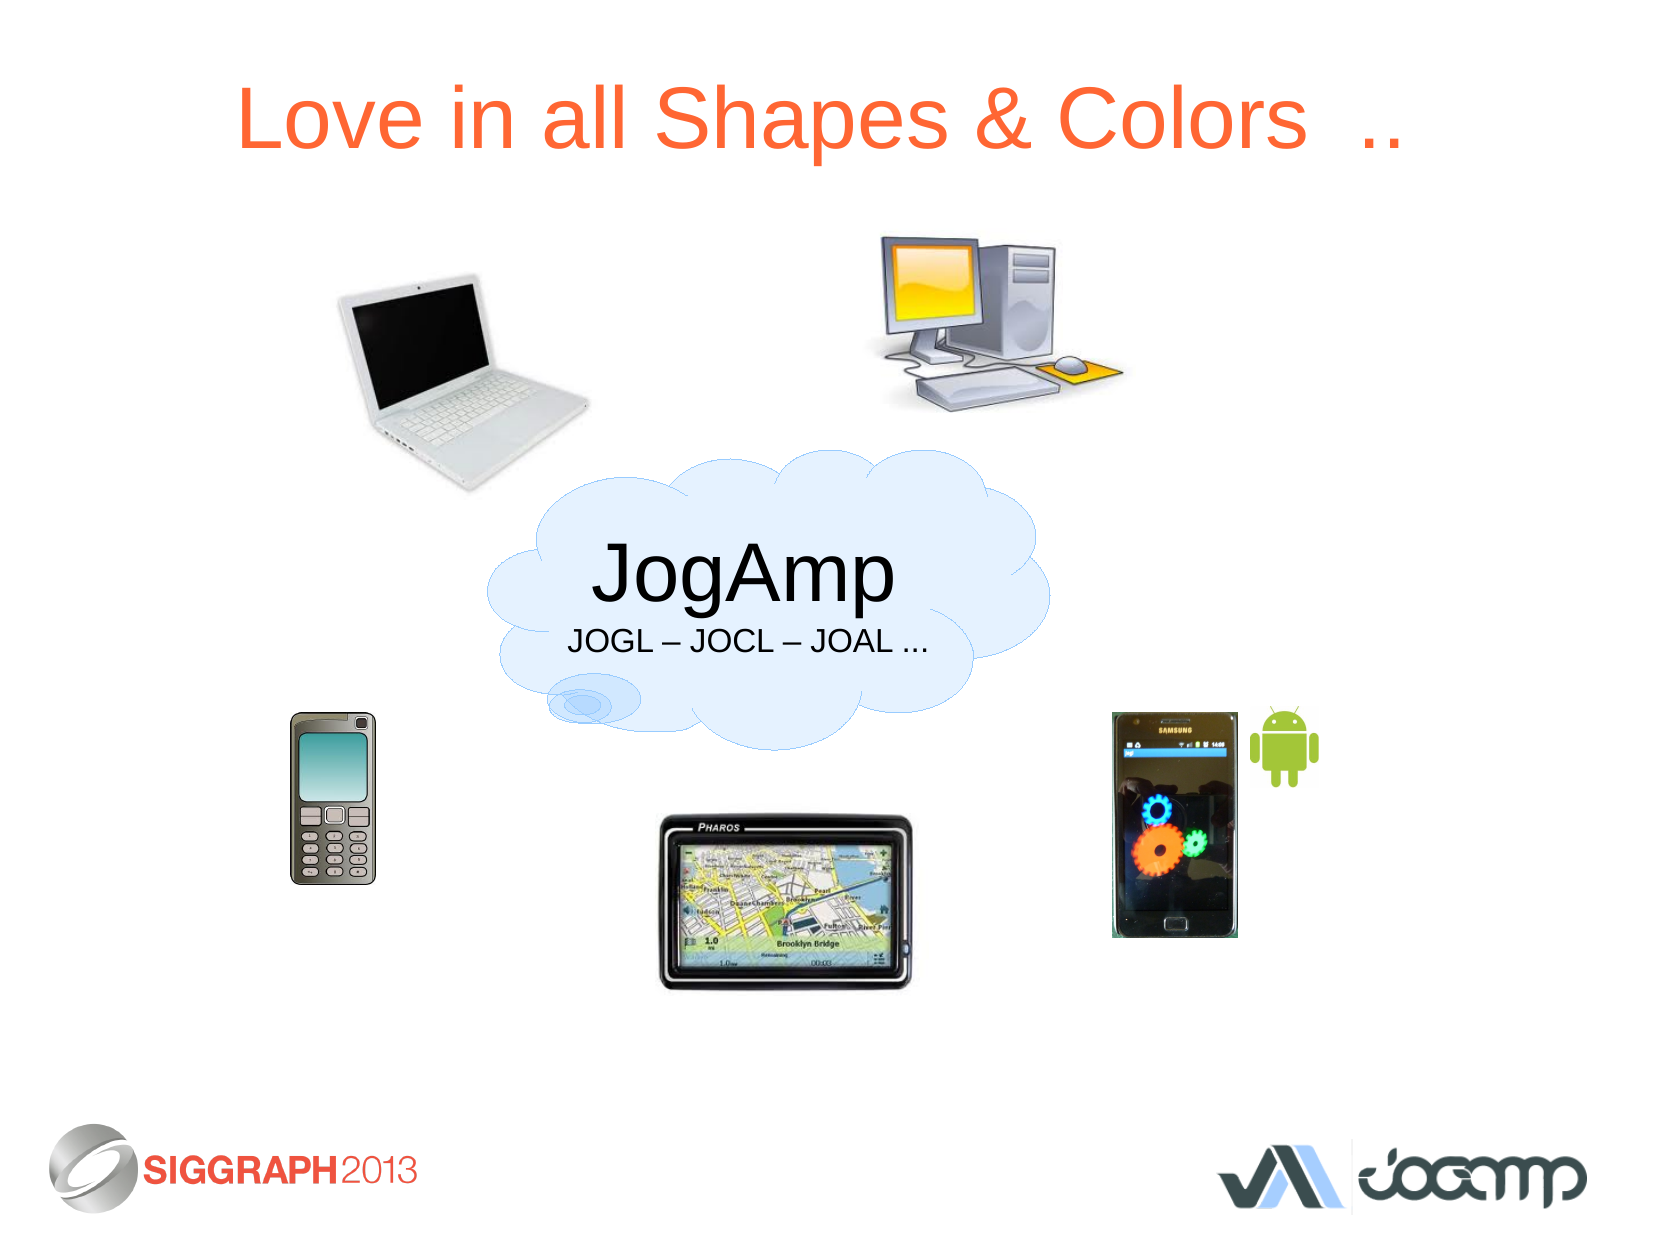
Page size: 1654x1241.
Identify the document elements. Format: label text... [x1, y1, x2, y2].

picture [327, 262, 601, 502]
picture [1250, 706, 1319, 788]
picture [290, 712, 376, 885]
picture [862, 212, 1136, 413]
title Love in all Shapes & Colors .. [68, 49, 1576, 188]
picture [1215, 1139, 1587, 1215]
picture [637, 795, 938, 1013]
picture [1112, 712, 1238, 938]
picture [45, 1122, 421, 1215]
text_box JogAmp JOGL – JOCL – JOAL ... [487, 450, 1051, 751]
